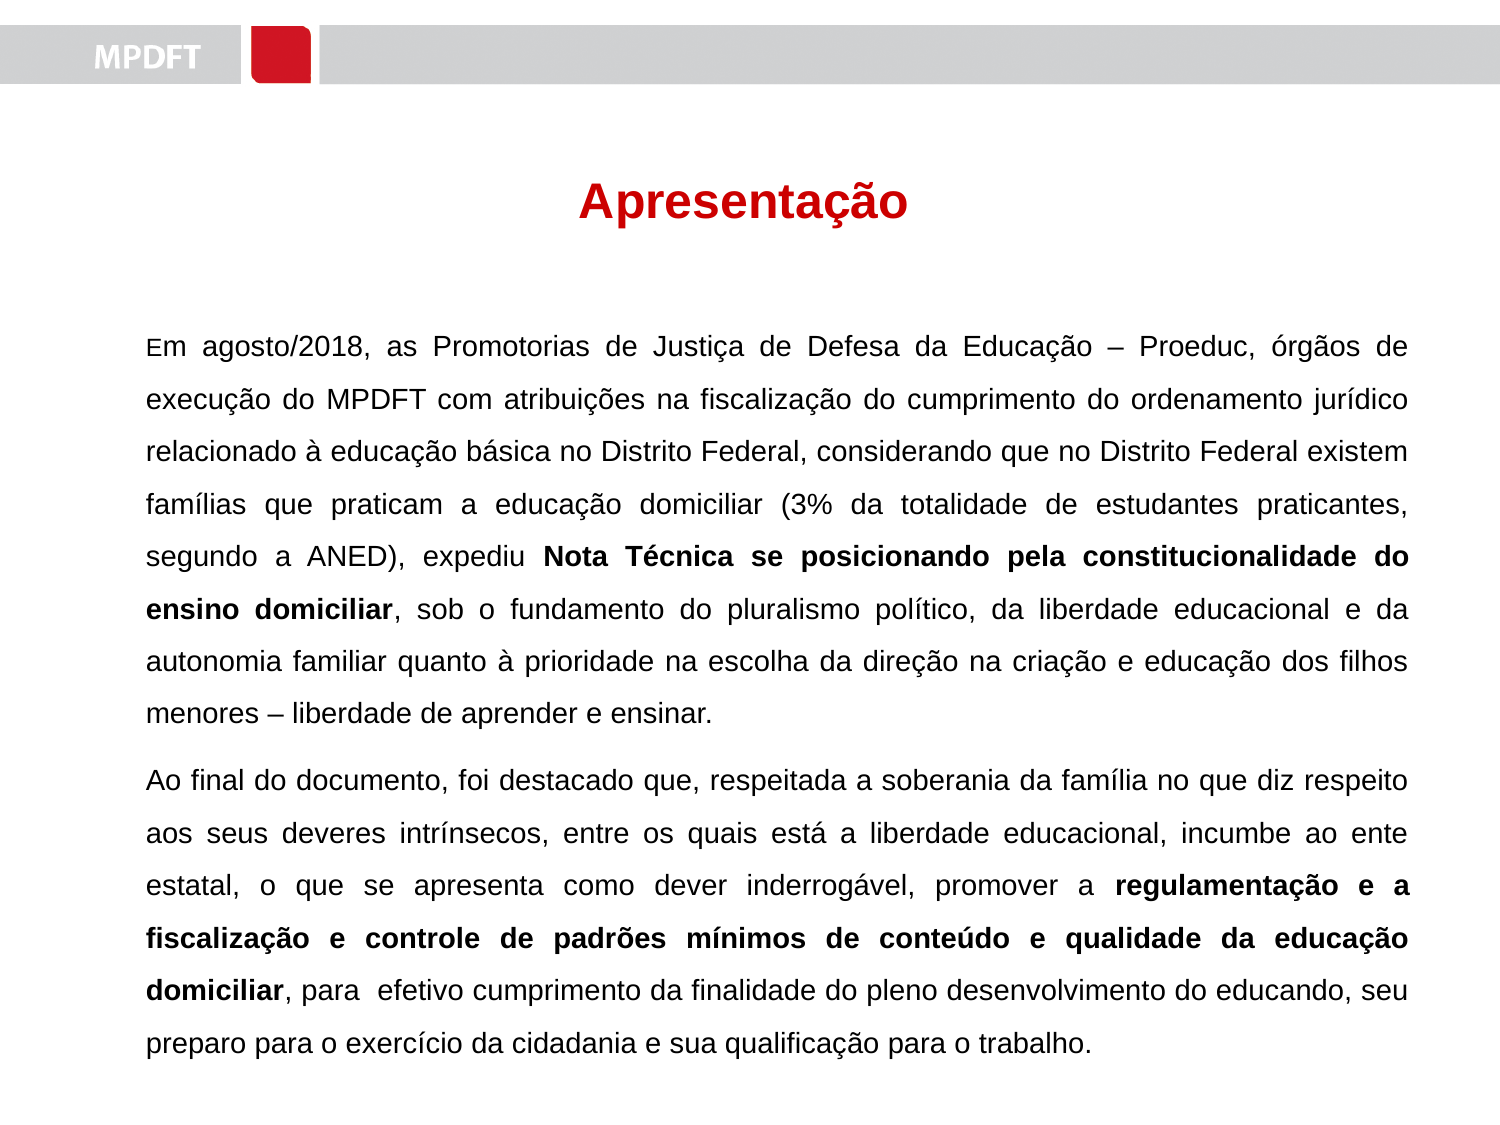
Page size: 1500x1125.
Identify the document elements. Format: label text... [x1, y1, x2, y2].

text_box Apresentação [64, 160, 1424, 237]
text_box Em agosto/2018, as Promotorias de Justiça de Defesa da Educação – Proeduc, órgãos de execução do MPDFT com atribuições na fiscalização do cumprimento do ordenamento jurídico relacionado à educação básica no Distrito Federal, considerando que no Distrito Federal existem famílias que praticam a educação domiciliar (3% da totalidade de estudantes praticantes, segundo a ANED), expediu Nota Técnica se posicionando pela constitucionalidade do ensino domiciliar, sob o fundamento do pluralismo político, da liberdade educacional e da autonomia familiar quanto à prioridade na escolha da direção na criação e educação dos filhos menores – liberdade de aprender e ensinar. Ao final do documento, foi destacado que, respeitada a soberania da família no que diz respeito aos seus deveres intrínsecos, entre os quais está a liberdade educacional, incumbe ao ente estatal, o que se apresenta como dever inderrogável, promover a regulamentação e a fiscalização e controle de padrões mínimos de conteúdo e qualidade da educação domiciliar, para efetivo cumprimento da finalidade do pleno desenvolvimento do educando, seu preparo para o exercício da cidadania e sua qualificação para o trabalho. http://www.mpdft.mp.br/portal/pdf/unidades/promotorias/proeduc/notas_tecnicas/Nota_tecnica_Proeduc_2018_001.pdf [75, 302, 1426, 1125]
picture [0, 0, 1500, 1125]
